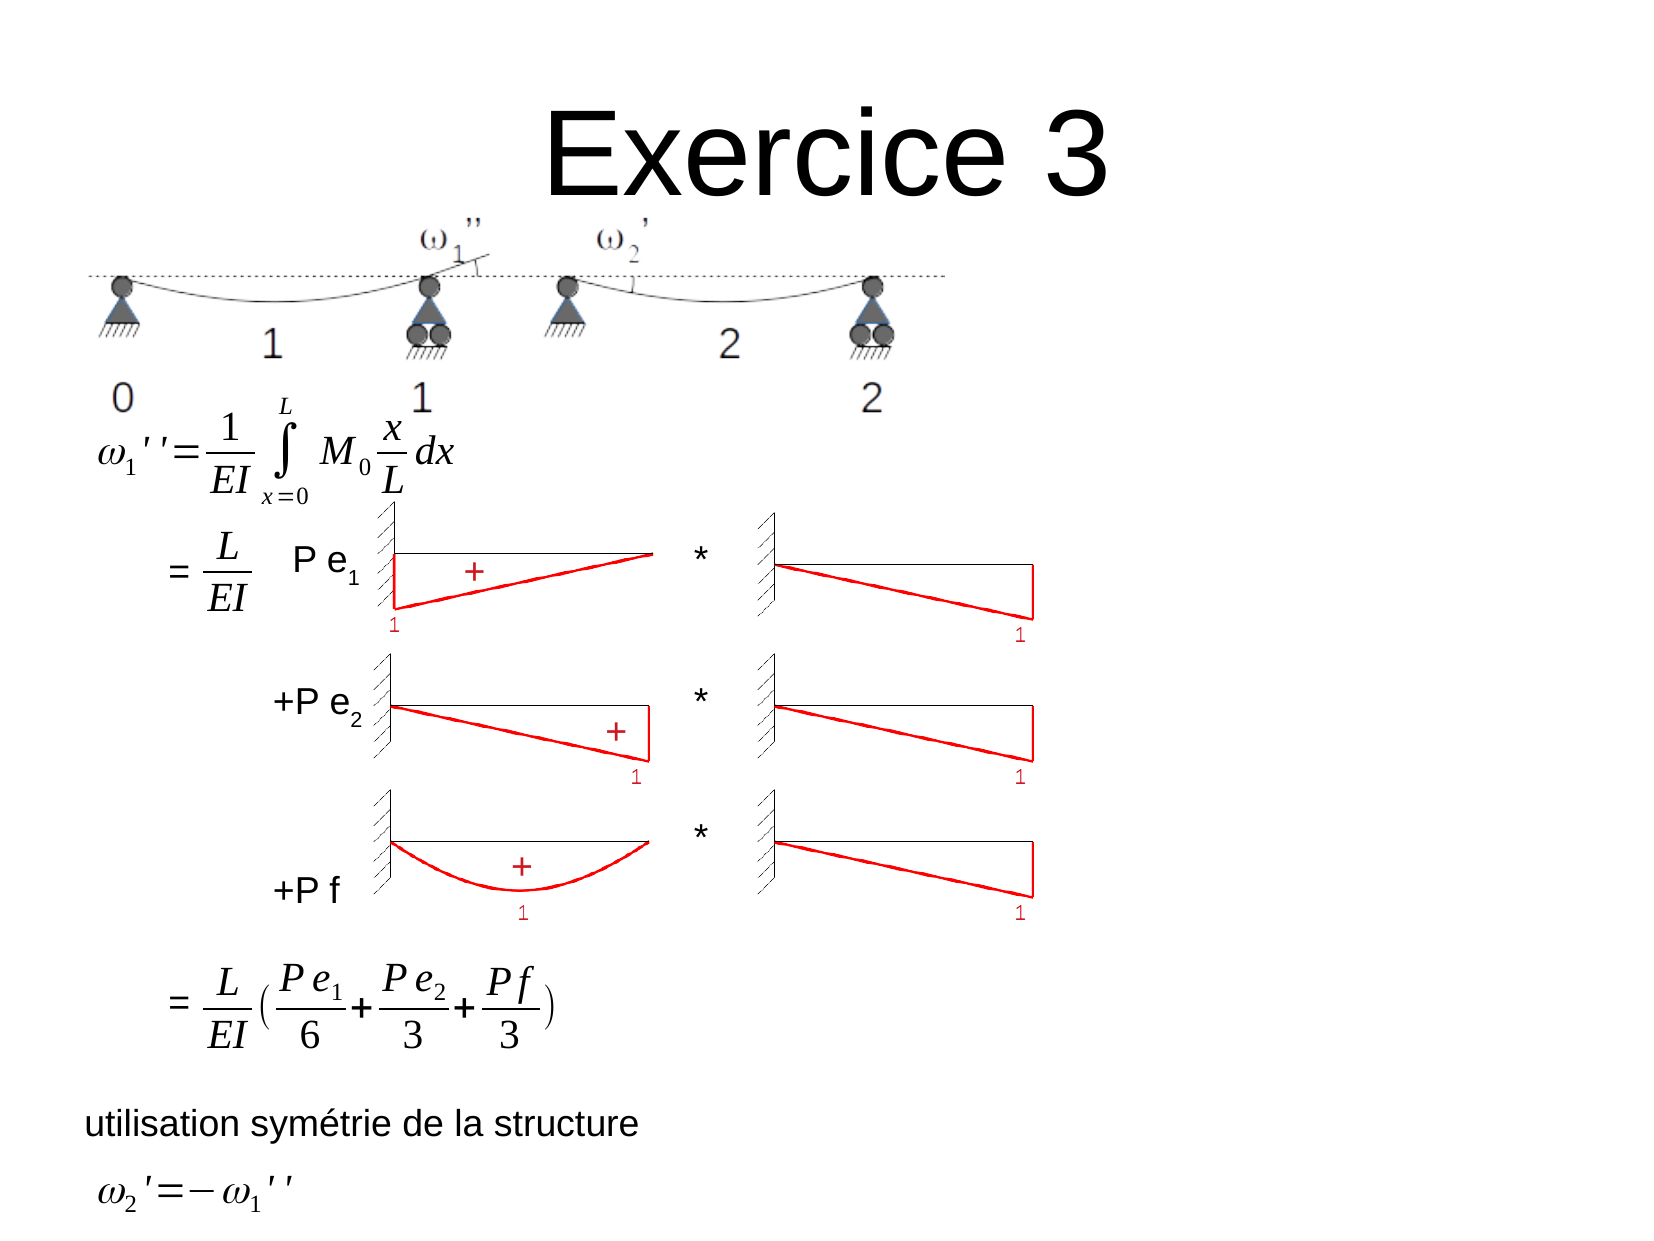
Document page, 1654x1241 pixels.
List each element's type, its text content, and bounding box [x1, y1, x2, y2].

text_box * [679, 809, 724, 866]
text_box = [153, 543, 206, 601]
picture [757, 653, 1034, 928]
chart [195, 953, 563, 1058]
text_box + [448, 543, 501, 601]
picture [757, 512, 1034, 650]
chart [88, 1166, 299, 1218]
text_box P e1 [277, 531, 375, 598]
picture [377, 501, 654, 640]
chart [88, 431, 462, 510]
text_box +P f [258, 862, 384, 929]
title Exercice 3 [82, 49, 1571, 257]
text_box * [679, 531, 724, 589]
text_box utilisation symétrie de la structure [59, 1094, 666, 1152]
text_box * [679, 673, 724, 731]
picture [373, 653, 650, 928]
text_box = [153, 974, 206, 1032]
text_box +P e2 [258, 673, 373, 740]
chart [195, 522, 261, 621]
text_box + [496, 838, 548, 896]
picture [88, 200, 945, 431]
text_box + [590, 702, 643, 760]
